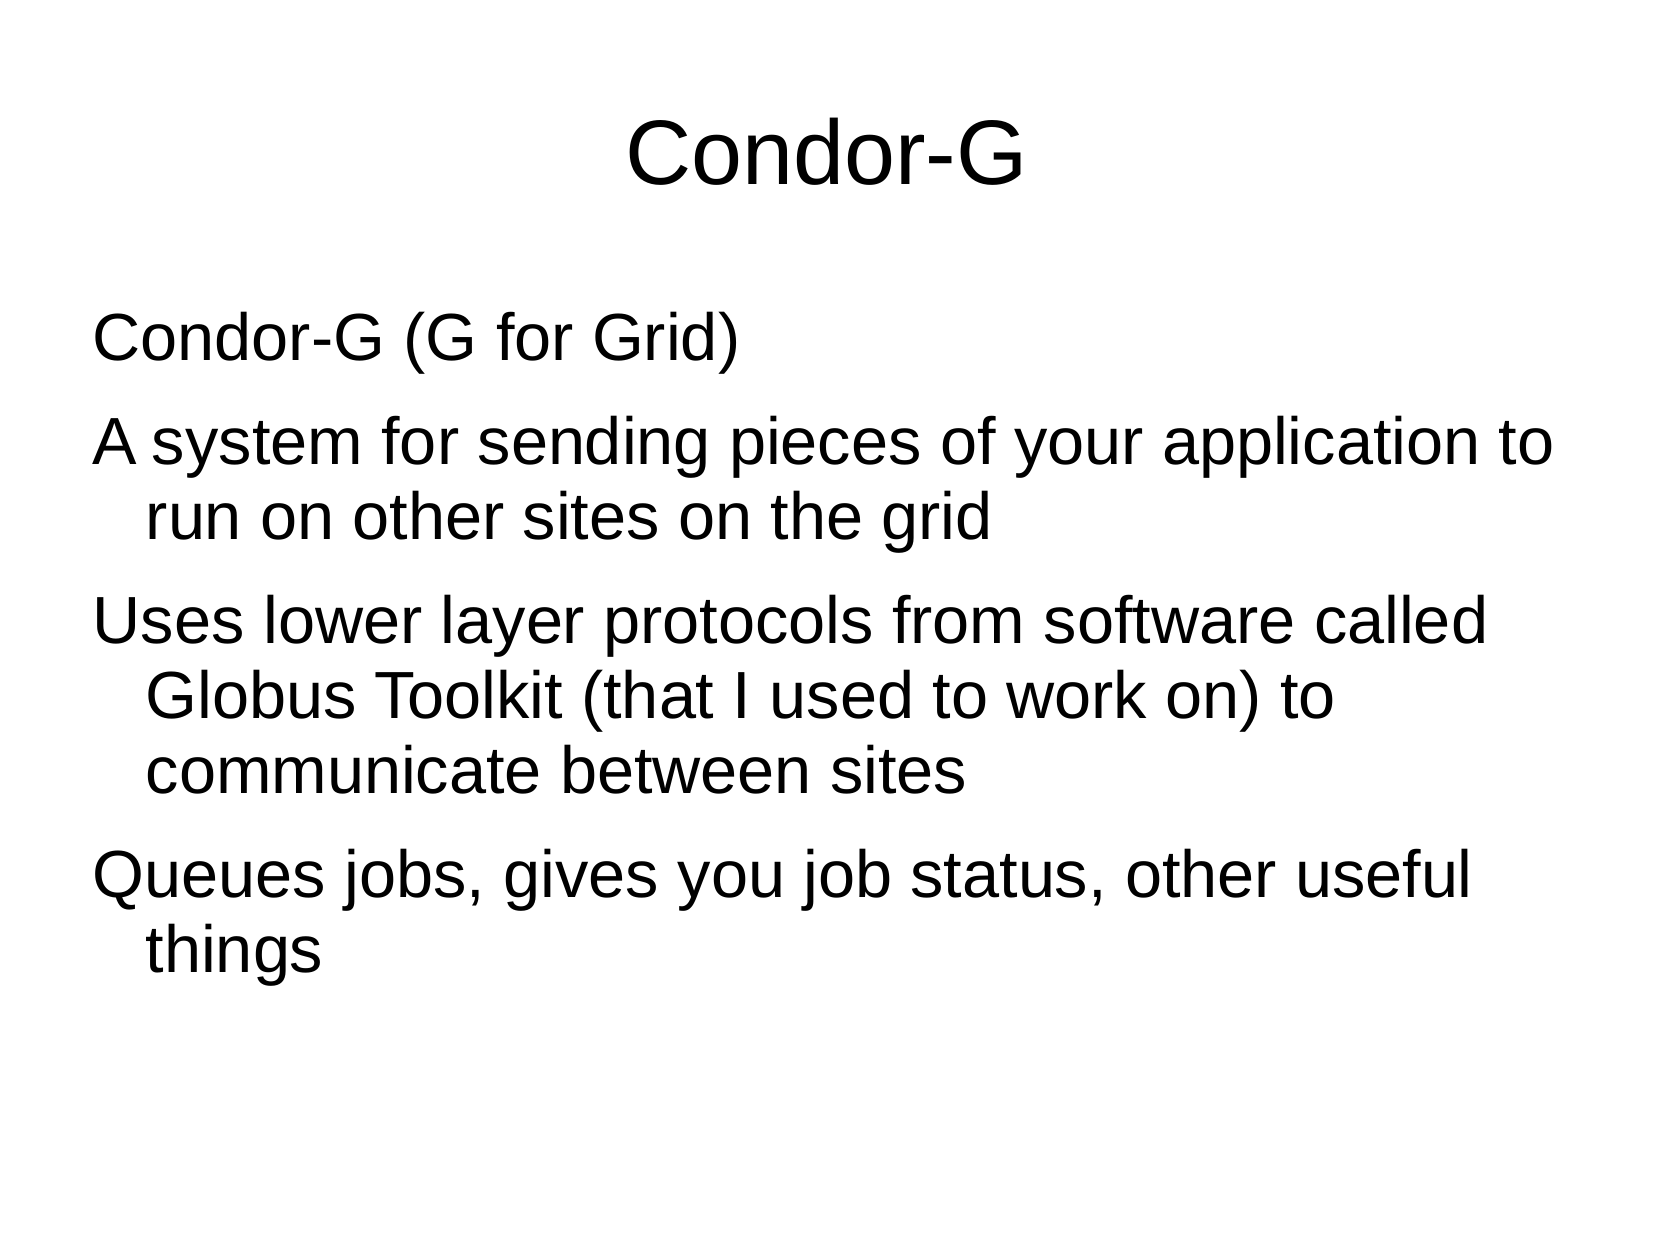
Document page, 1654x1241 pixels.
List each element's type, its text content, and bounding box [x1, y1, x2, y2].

title Condor-G [82, 56, 1571, 250]
list Condor-G (G for Grid) A system for sending pieces of your application to run on other sites on the grid Uses lower layer protocols from software called Globus Toolkit (that I used to work on) to communicate between sites Queues jobs, gives you job status, other useful things [75, 300, 1564, 1104]
